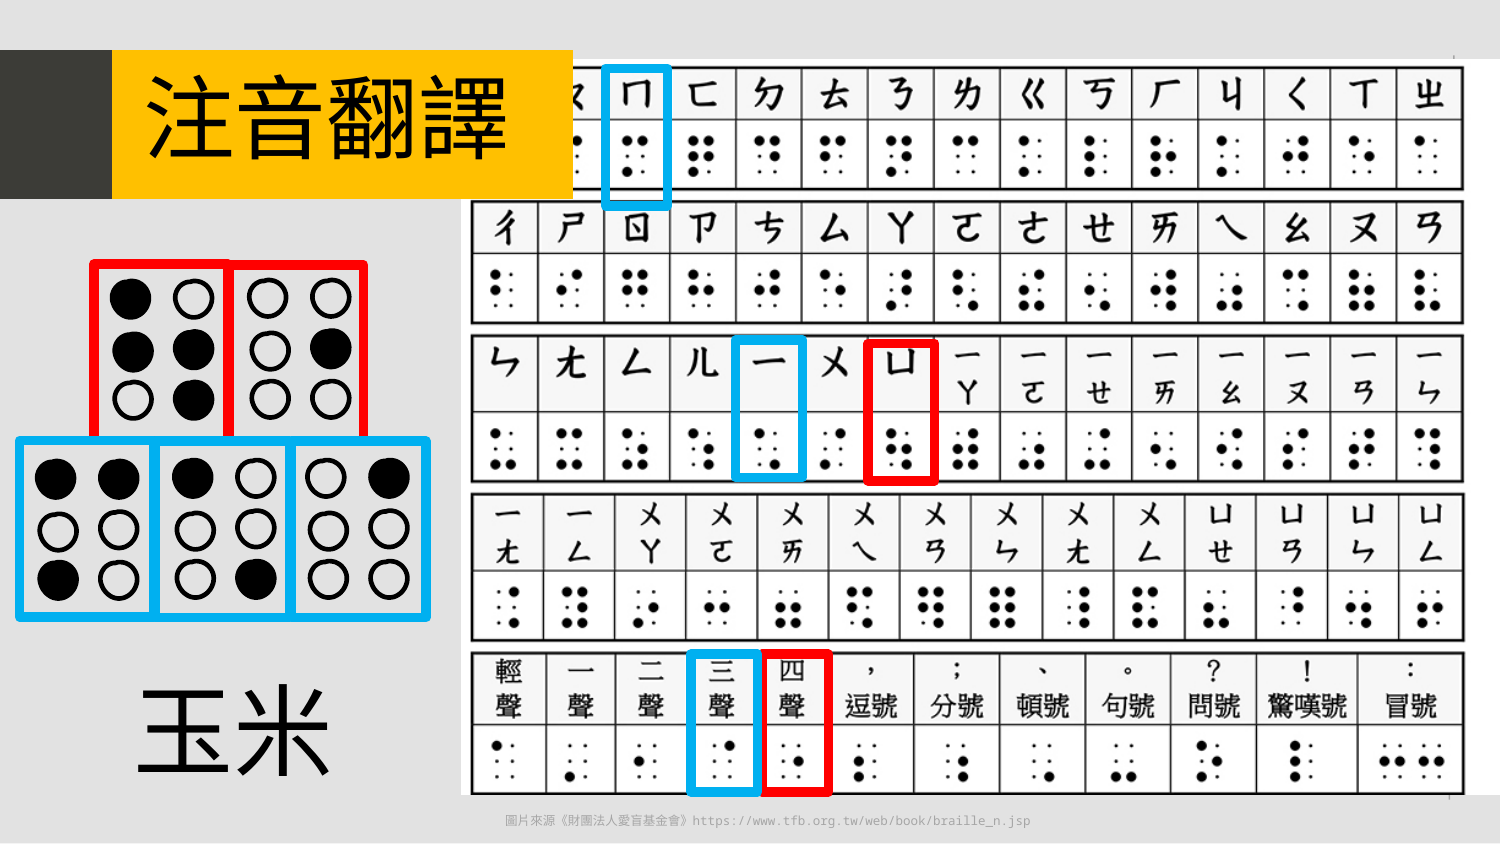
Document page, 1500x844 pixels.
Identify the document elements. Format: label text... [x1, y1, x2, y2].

picture [697, 660, 752, 786]
text_box [175, 382, 213, 419]
text_box [174, 460, 212, 497]
text_box [100, 461, 138, 498]
text_box [114, 333, 152, 371]
picture [767, 659, 824, 787]
text_box [370, 460, 408, 497]
text_box 圖片來源《財團法人愛盲基金會》https://www.tfb.org.tw/web/book/braille_n.jsp [490, 804, 1500, 836]
text_box [312, 330, 350, 367]
text_box 玉米 [118, 660, 394, 797]
text_box [175, 331, 213, 368]
text_box [237, 561, 275, 598]
text_box 注音翻譯 [128, 53, 573, 180]
text_box [112, 280, 149, 318]
picture [460, 59, 1500, 795]
text_box [37, 461, 74, 498]
text_box [39, 562, 77, 599]
text_box [0, 50, 573, 199]
